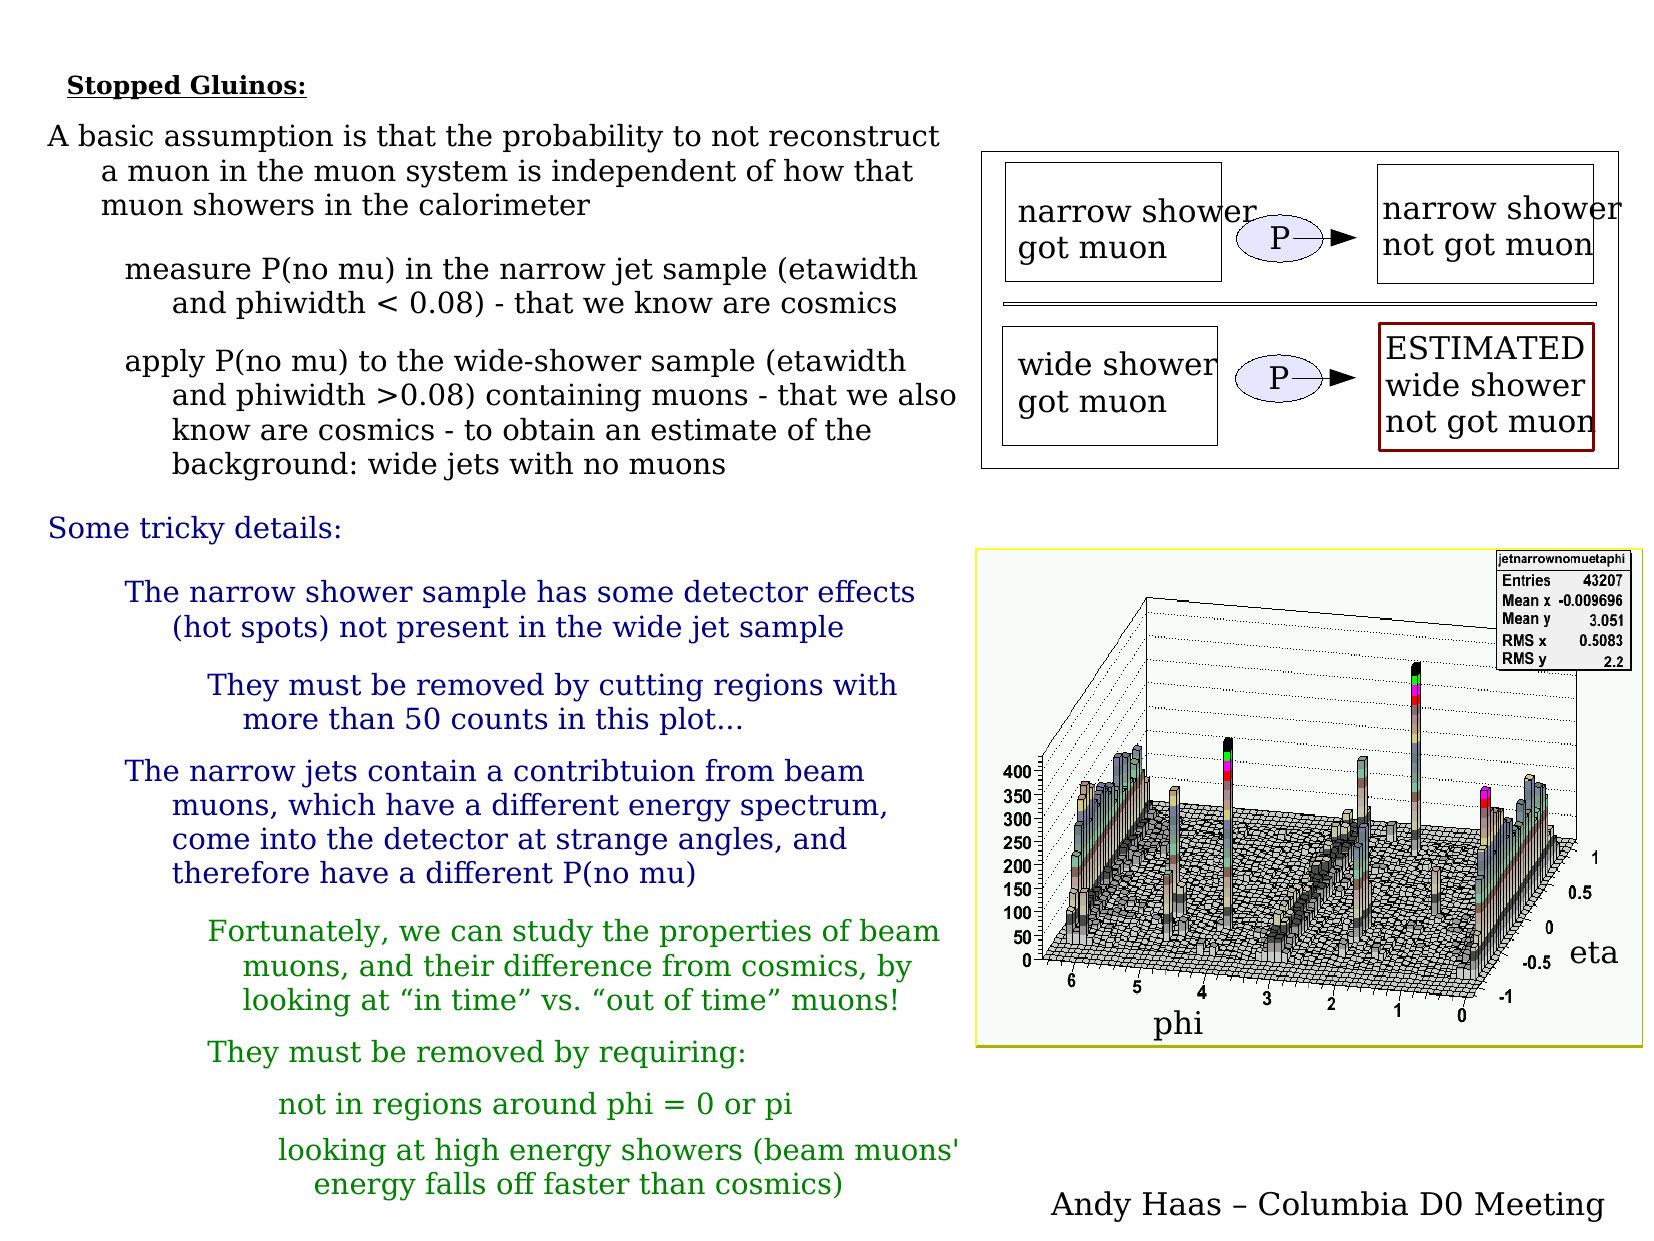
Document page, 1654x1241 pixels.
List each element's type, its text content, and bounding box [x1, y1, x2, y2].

text_box narrow shower not got muon [1594, 190, 1622, 269]
text_box Stopped Gluinos: [66, 71, 1092, 1120]
text_box Stopped Gluinos: [1006, 163, 1092, 281]
text_box narrow shower got muon [1222, 193, 1257, 273]
picture [975, 548, 1643, 1048]
text_box narrow shower not got muon [1382, 190, 1593, 269]
text_box wide shower got muon [1017, 346, 1217, 426]
text_box P [1235, 354, 1323, 403]
text_box Stopped Gluinos: [982, 152, 1092, 468]
text_box P [1236, 214, 1324, 263]
text_box narrow shower got muon [1017, 193, 1221, 273]
text_box ESTIMATED wide shower not got muon [1385, 330, 1592, 449]
text_box Stopped Gluinos: [1003, 327, 1092, 445]
list A basic assumption is that the probability to not reconstruct a muon in the muon system is independent of how that muon showers in the calorimeter measure P(no mu) in the narrow jet sample (etawidth and phiwidth < 0.08) - that we know are cosmics apply P(no mu) to the wide-shower sample (etawidth and phiwidth >0.08) containing muons - that we also know are cosmics - to obtain an estimate of the background: wide jets with no muons Some tricky details: The narrow shower sample has some detector effects (hot spots) not present in the wide jet sample They must be removed by cutting regions with more than 50 counts in this plot... The narrow jets contain a contribtuion from beam muons, which have a different energy spectrum, come into the detector at strange angles, and therefore have a different P(no mu) Fortunately, we can study the properties of beam muons, and their difference from cosmics, by looking at “in time” vs. “out of time” muons! They must be removed by requiring: not in regions around phi = 0 or pi looking at high energy showers (beam muons' energy falls off faster than cosmics) [30, 119, 968, 1221]
text_box eta [1569, 934, 1620, 974]
text_box phi [1153, 1005, 1204, 1045]
